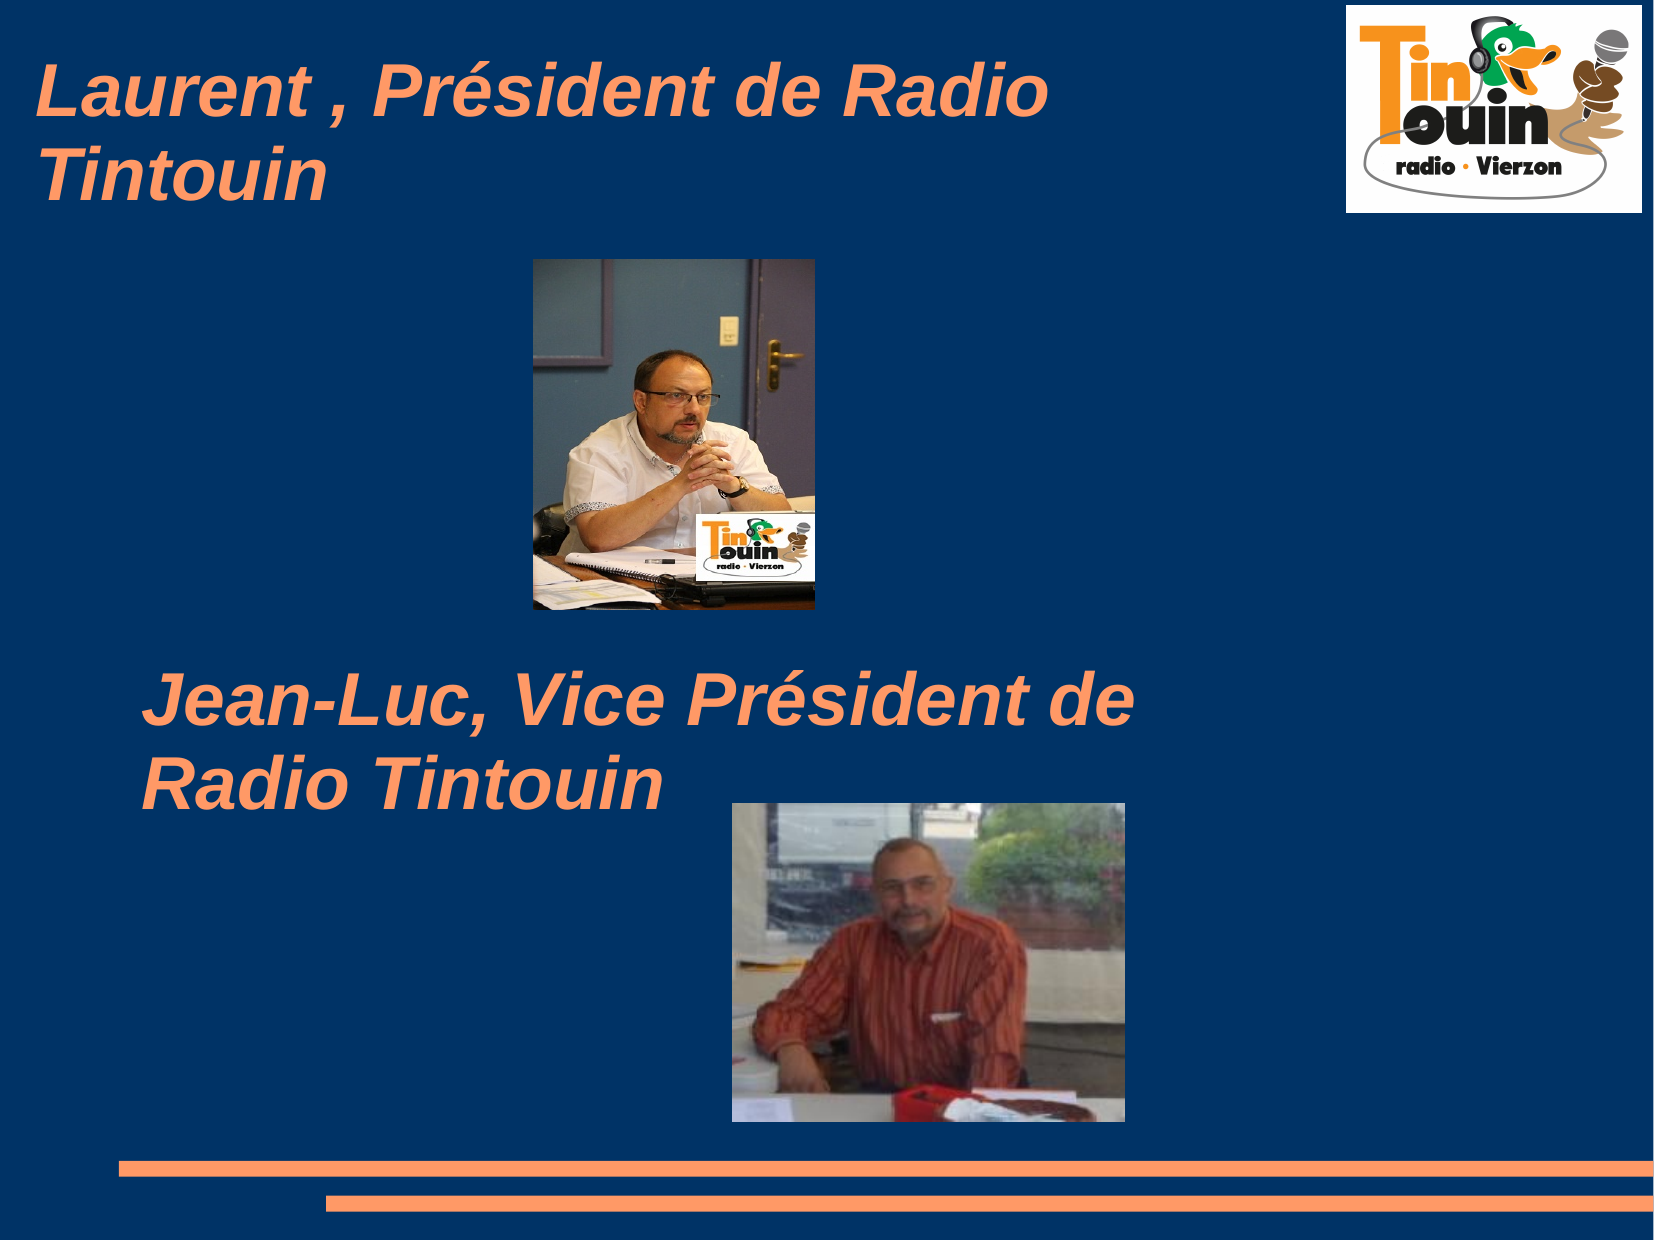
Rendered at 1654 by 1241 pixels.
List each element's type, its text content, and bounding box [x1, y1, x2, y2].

title Laurent , Président de Radio Tintouin [35, 29, 1288, 237]
picture [732, 803, 1125, 1123]
picture [1346, 5, 1642, 213]
picture [533, 259, 815, 610]
title Jean-Luc, Vice Président de Radio Tintouin [141, 637, 1335, 845]
